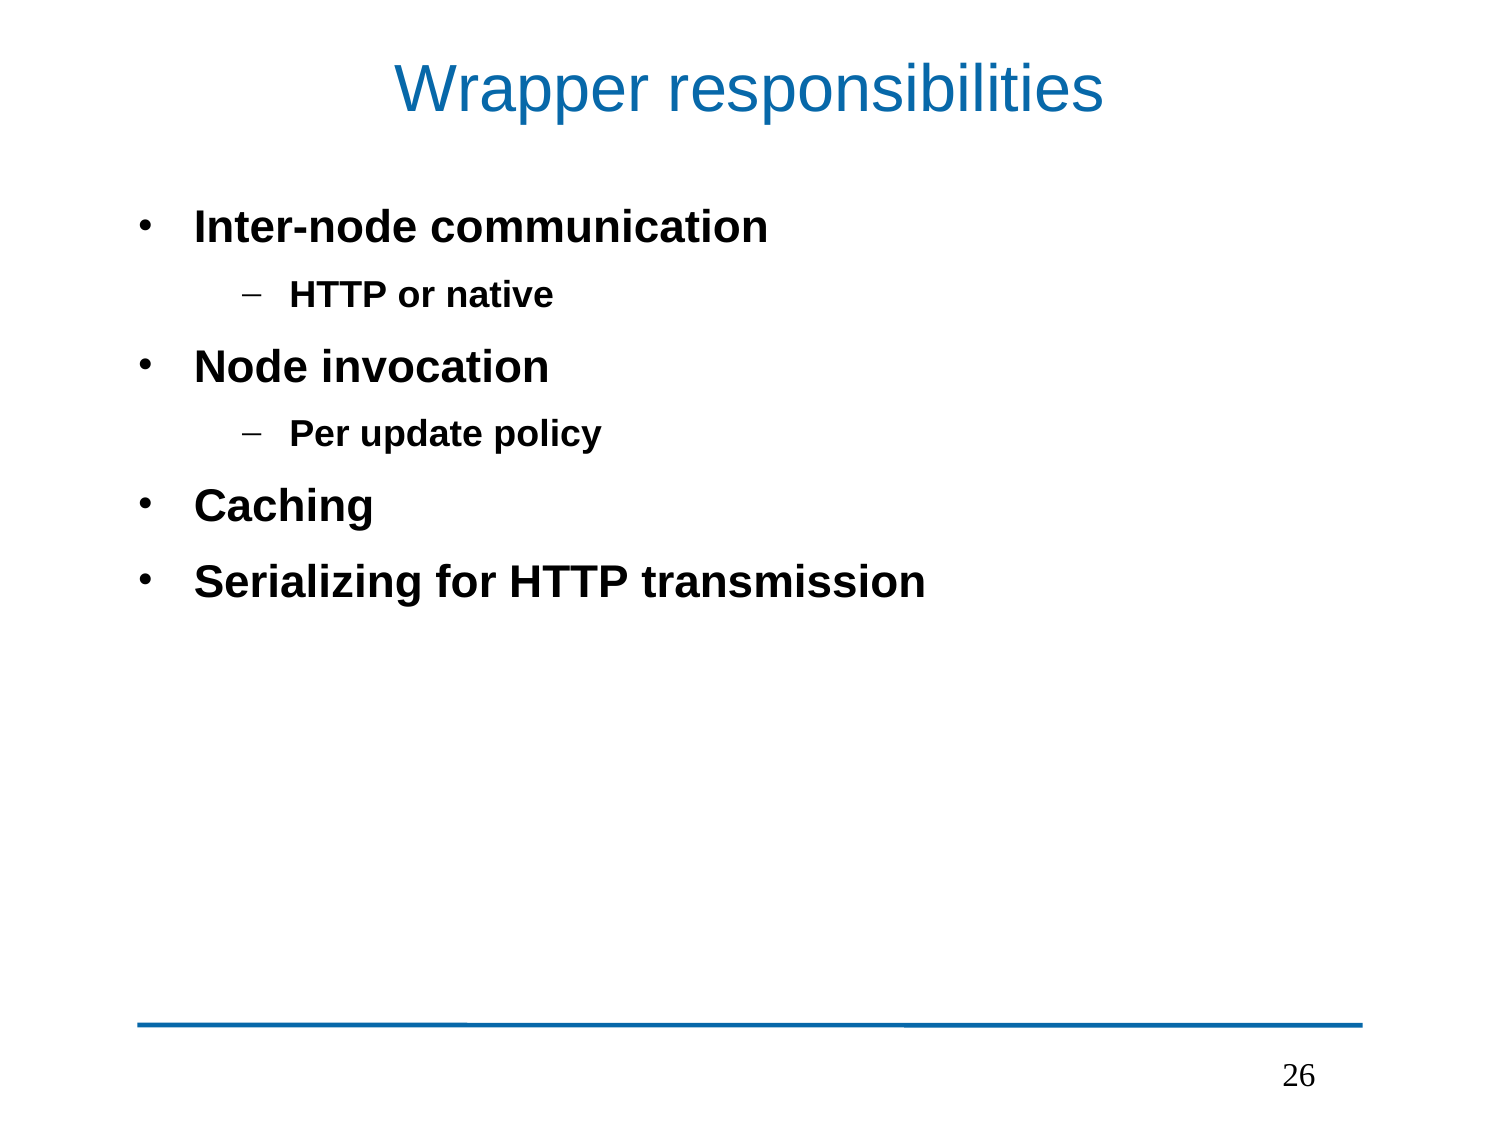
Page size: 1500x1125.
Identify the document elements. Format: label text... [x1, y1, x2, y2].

list Inter-node communication HTTP or native Node invocation Per update policy Caching Serializing for HTTP transmission [115, 179, 1387, 1005]
title Wrapper responsibilities [0, 0, 1500, 156]
